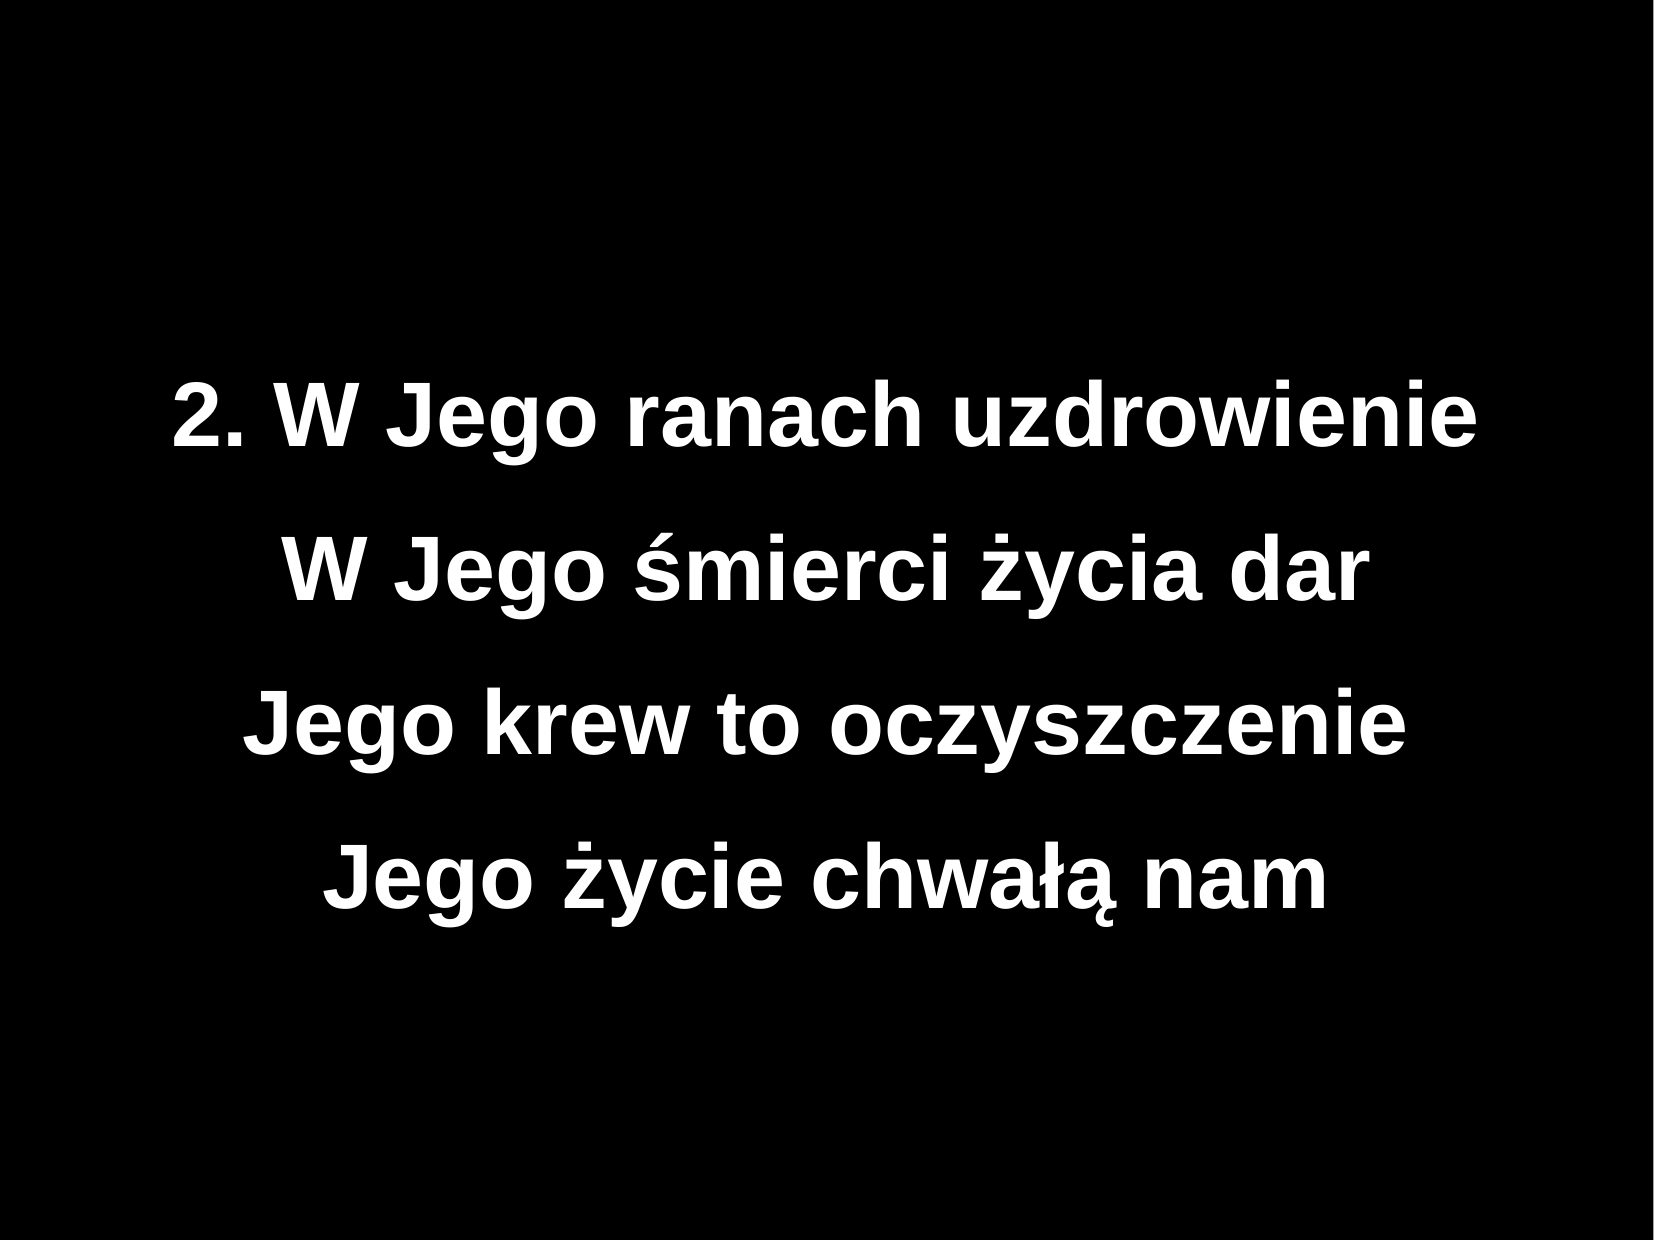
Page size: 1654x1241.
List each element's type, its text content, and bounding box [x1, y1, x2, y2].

subtitle 2. W Jego ranach uzdrowienie W Jego śmierci życia dar Jego krew to oczyszczenie Jego życie chwałą nam [0, 0, 1654, 1241]
